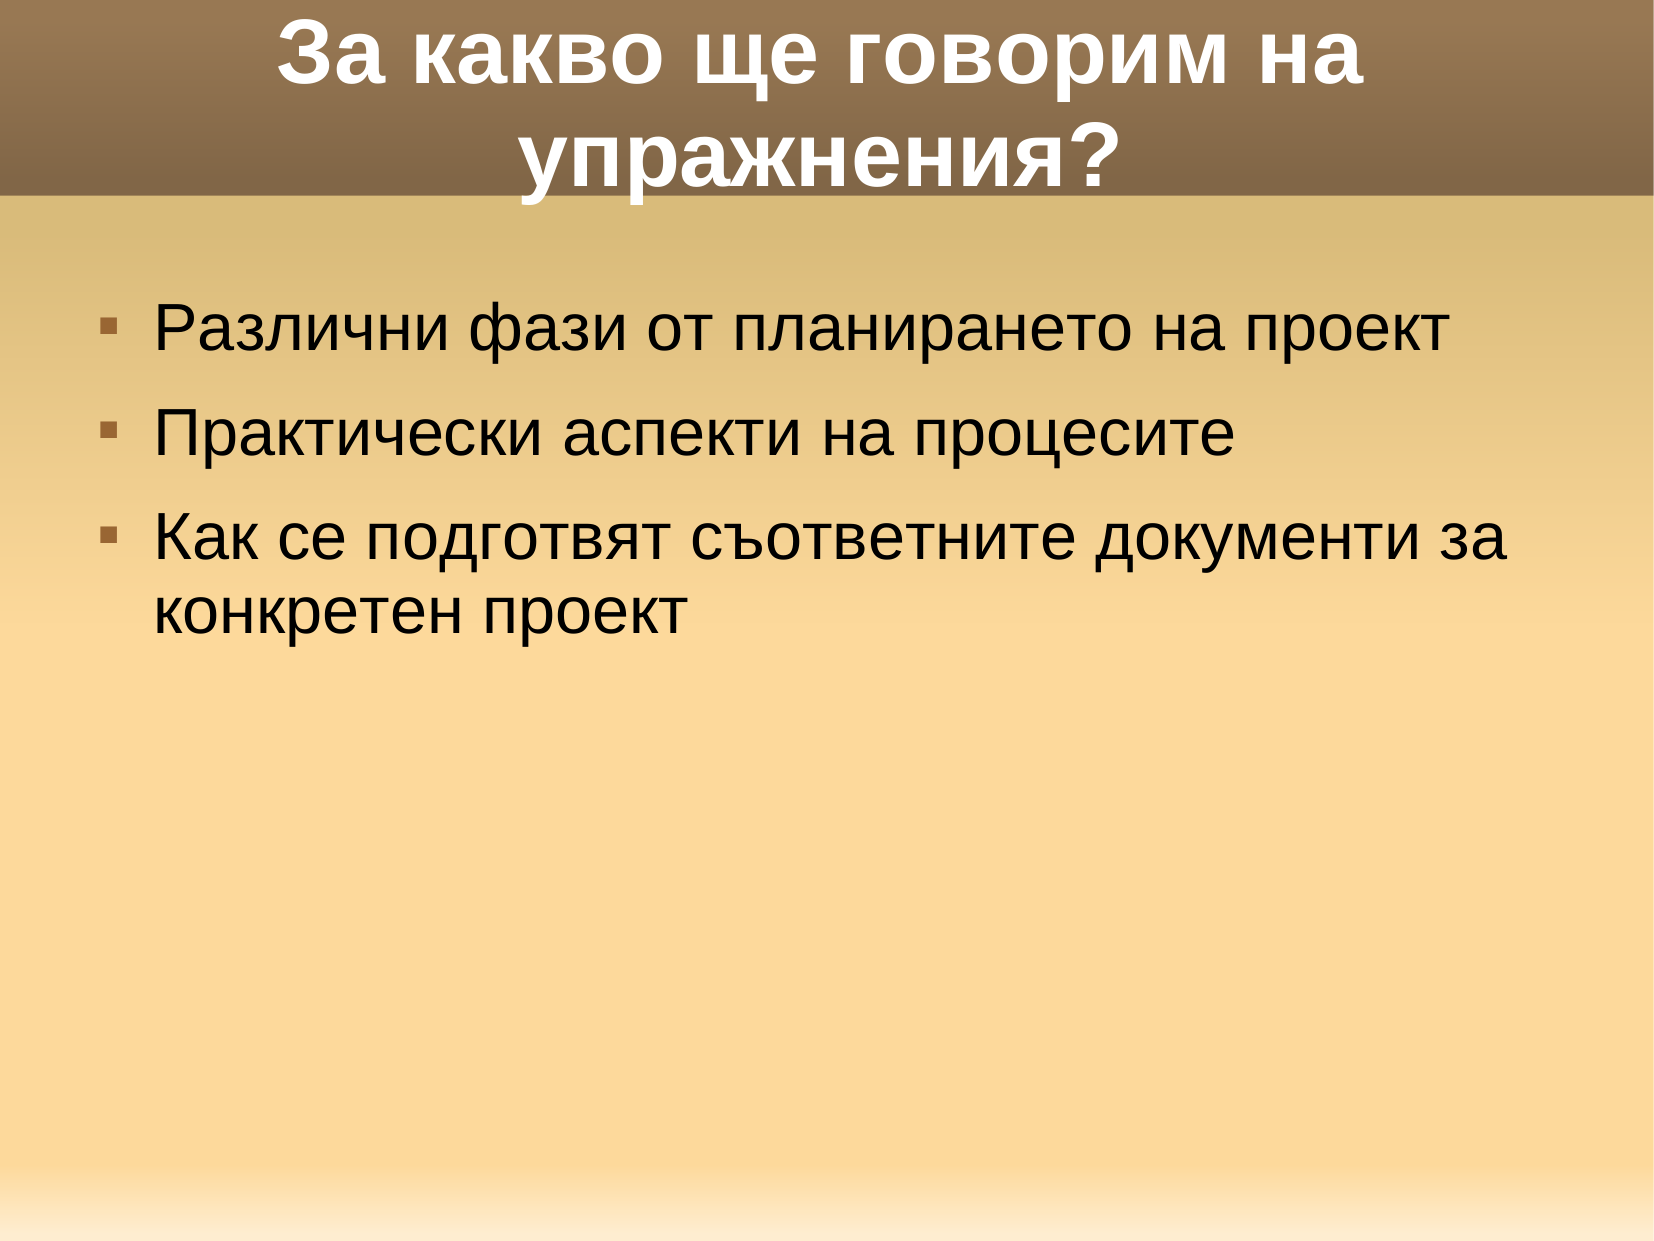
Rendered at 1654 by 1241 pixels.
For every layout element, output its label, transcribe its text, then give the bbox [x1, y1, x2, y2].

title За какво ще говорим на упражнения? [76, 0, 1565, 207]
picture [0, 0, 1654, 1241]
list Различни фази от планирането на проект Практически аспекти на процесите Как се подготвят съответните документи за конкретен проект [82, 290, 1571, 1094]
